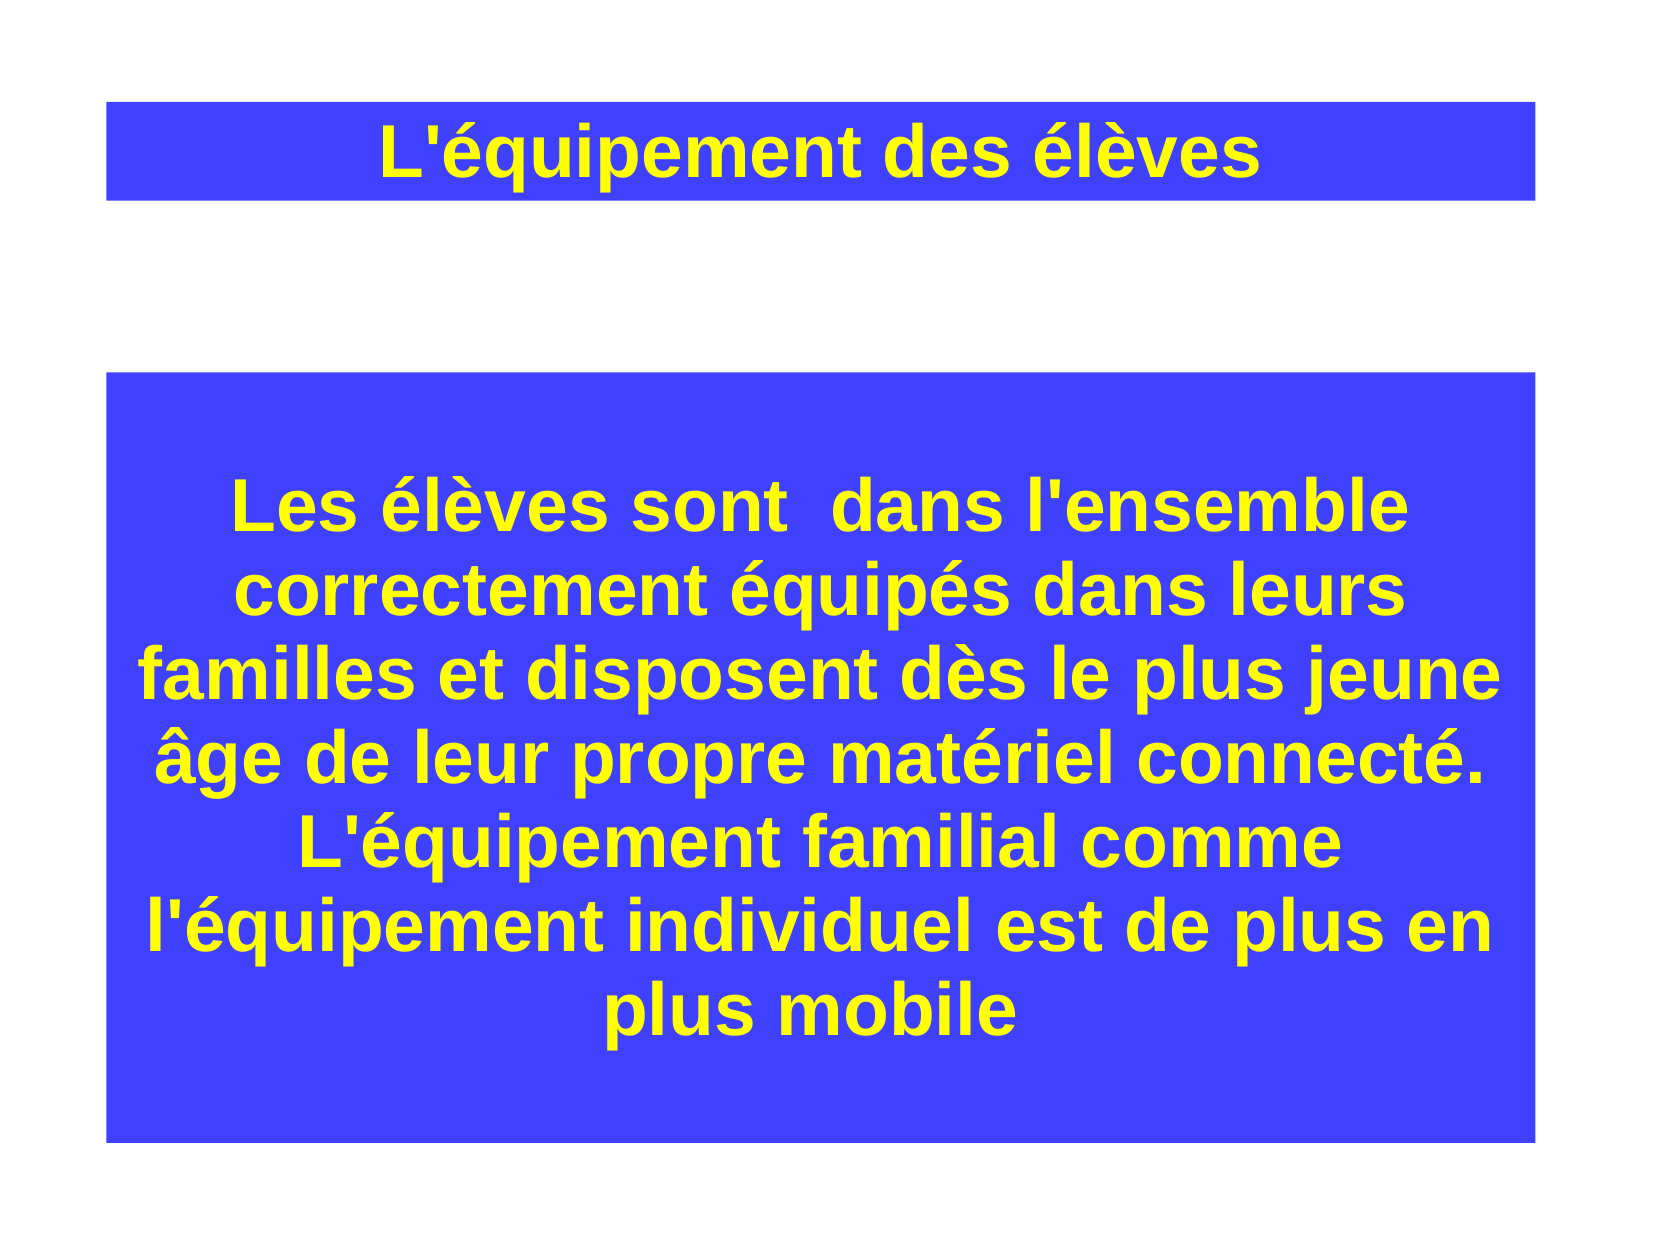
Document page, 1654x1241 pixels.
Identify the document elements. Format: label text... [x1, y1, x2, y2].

text_box L'équipement des élèves [106, 101, 1536, 201]
text_box Les élèves sont dans l'ensemble correctement équipés dans leurs familles et disposent dès le plus jeune âge de leur propre matériel connecté. L'équipement familial comme l'équipement individuel est de plus en plus mobile [106, 372, 1536, 1143]
